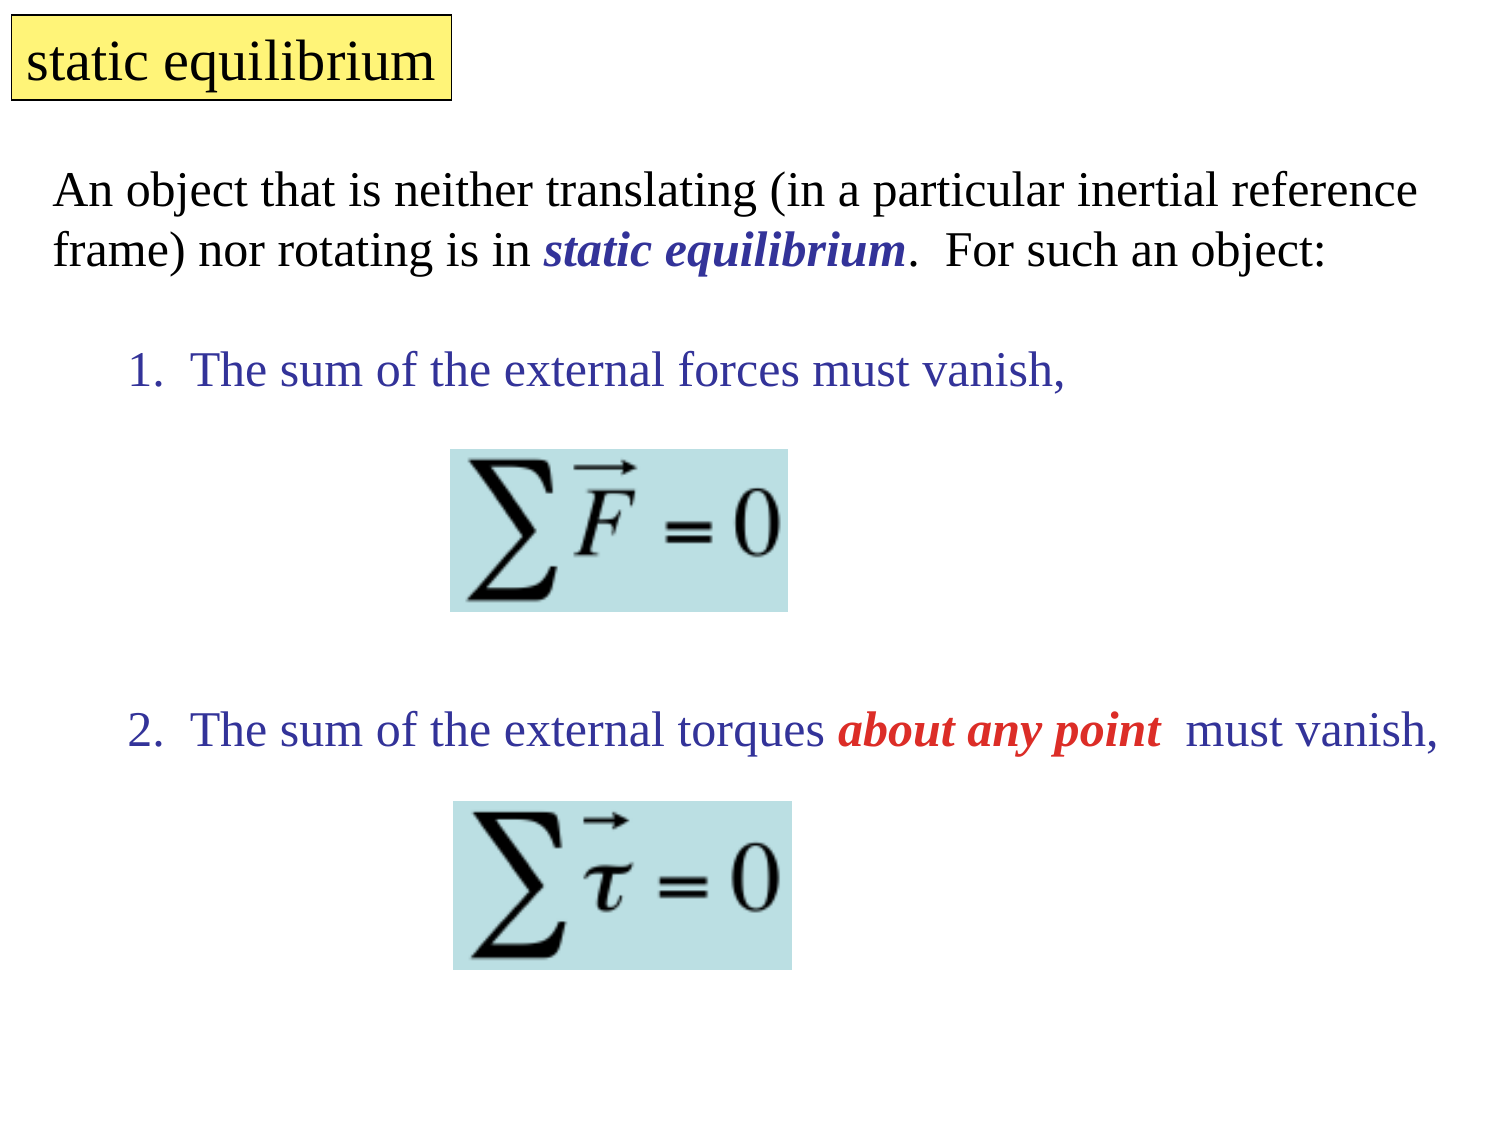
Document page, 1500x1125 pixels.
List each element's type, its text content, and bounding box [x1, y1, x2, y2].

picture [453, 801, 792, 970]
text_box static equilibrium [11, 14, 452, 101]
text_box An object that is neither translating (in a particular inertial reference frame) nor rotating is in static equilibrium. For such an object: 1. The sum of the external forces must vanish, 2. The sum of the external torques about any point must vanish, [37, 148, 1463, 764]
picture [450, 449, 788, 612]
